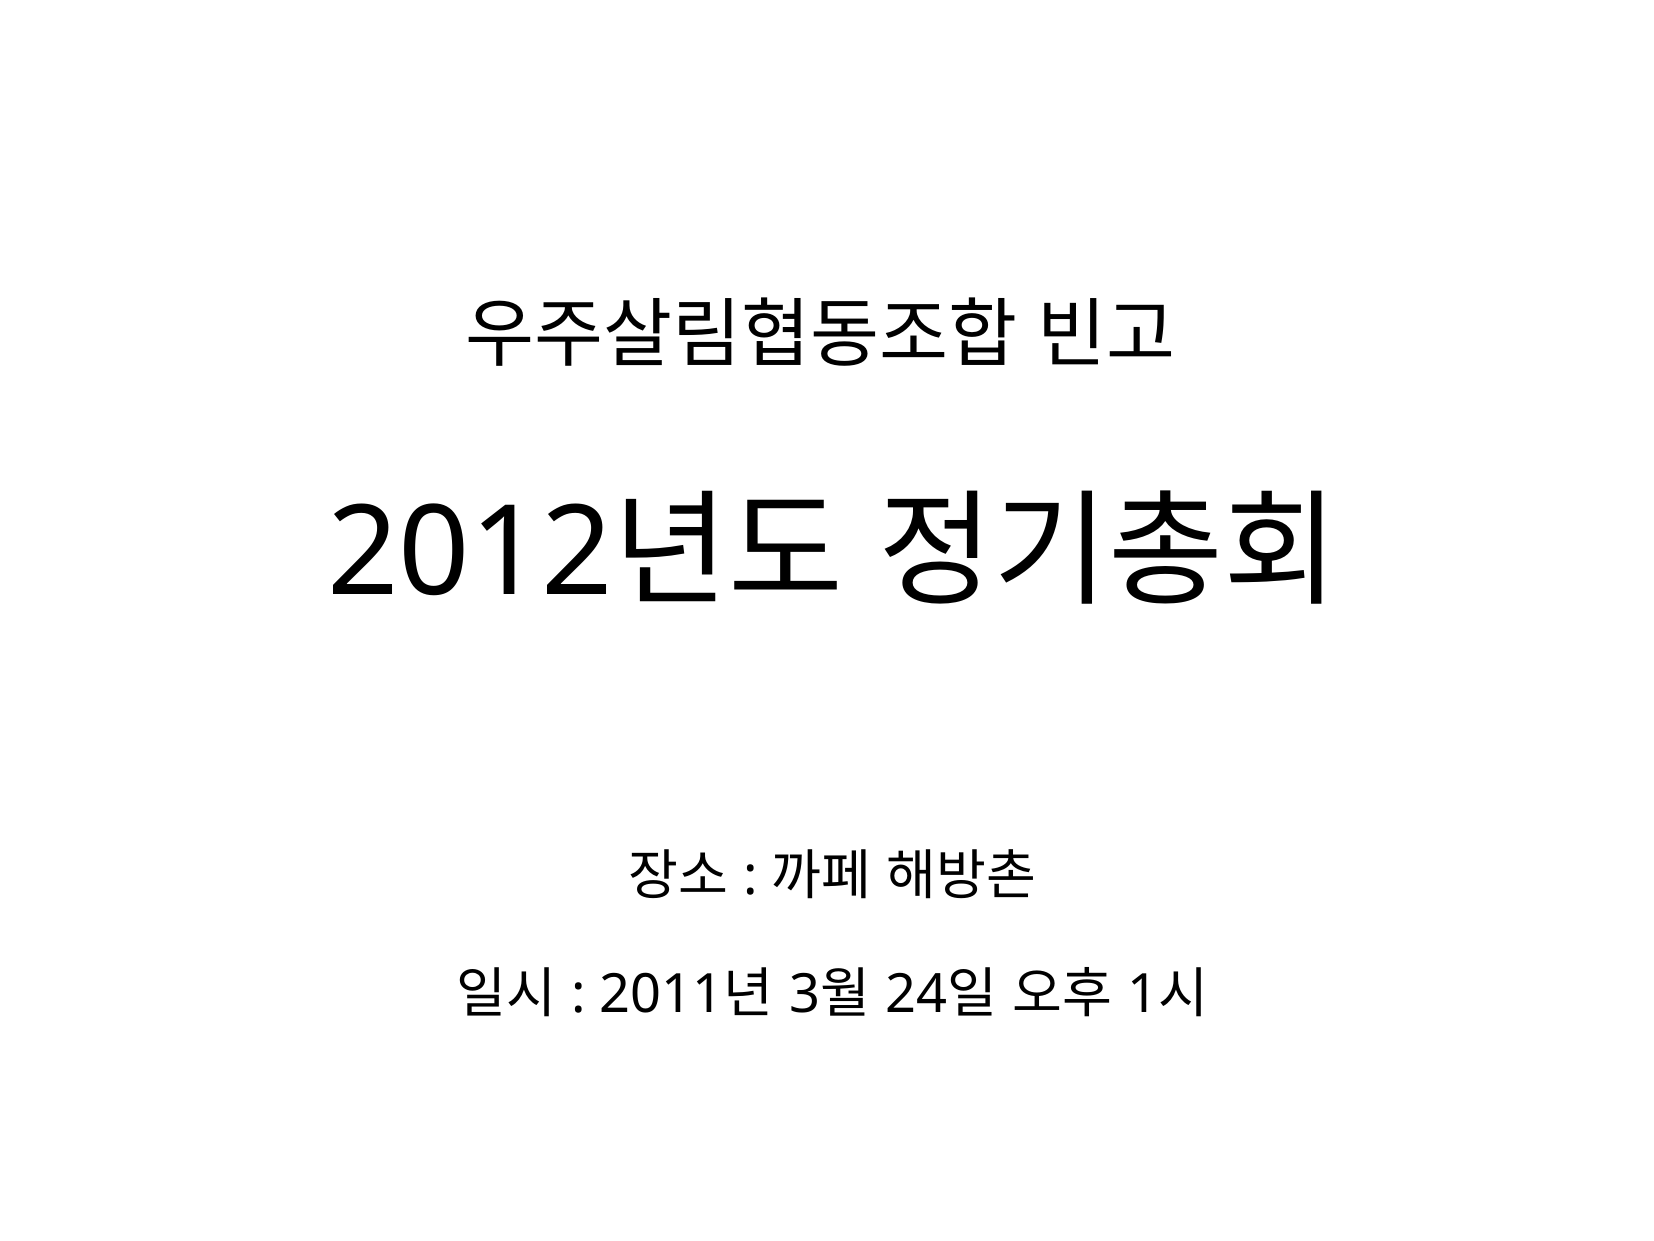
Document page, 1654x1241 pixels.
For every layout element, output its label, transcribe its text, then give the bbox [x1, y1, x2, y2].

title 2012년도 정기총회 [88, 436, 1577, 644]
title 우주살림협동조합 빈고 [76, 226, 1565, 429]
title 장소 : 까페 해방촌 일시 : 2011년 3월 24일 오후 1시 [88, 826, 1577, 1034]
